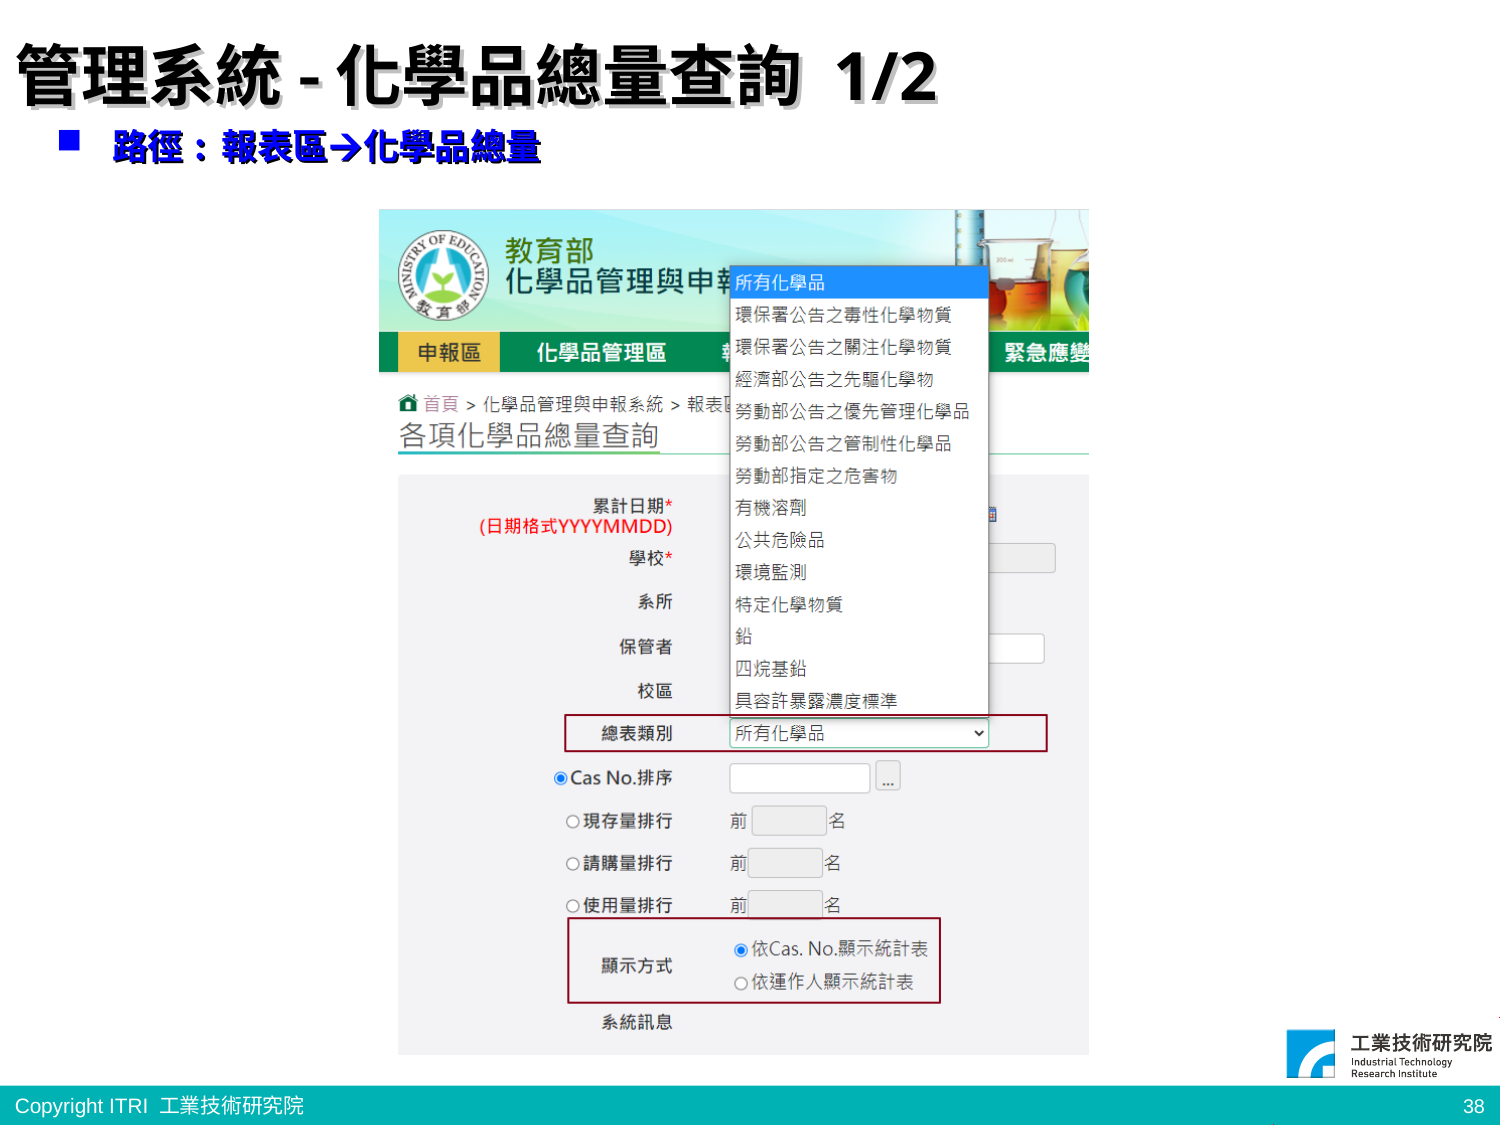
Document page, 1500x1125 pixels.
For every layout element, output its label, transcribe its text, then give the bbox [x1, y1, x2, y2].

text_box 管理系統-化學品總量查詢 1/2 [0, 12, 1150, 136]
text_box <編號> [1406, 1085, 1500, 1125]
picture [379, 209, 1089, 1055]
text_box 路徑:報表區化學品總量 [41, 121, 1466, 178]
